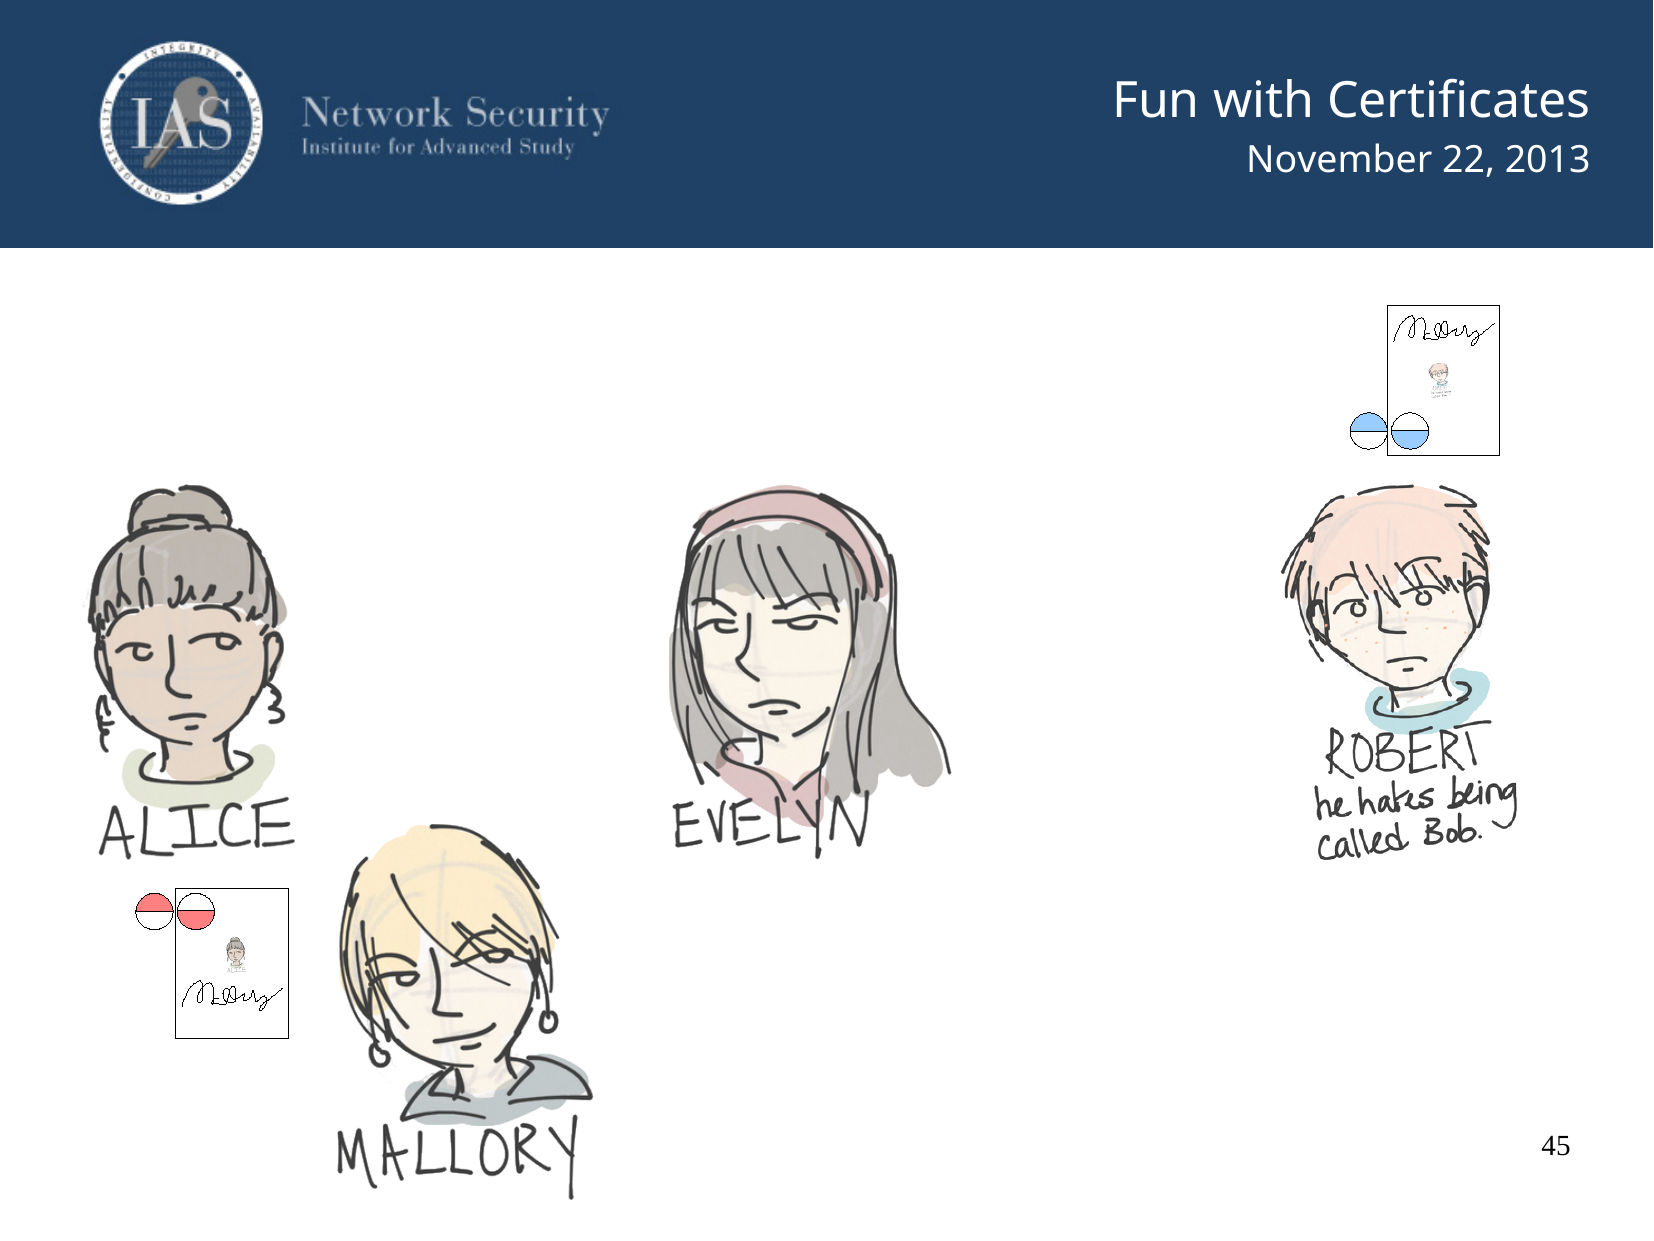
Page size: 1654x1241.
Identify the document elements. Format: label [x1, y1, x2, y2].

text_box [1350, 412, 1387, 432]
text_box [177, 910, 215, 930]
picture [1280, 484, 1517, 860]
picture [75, 484, 295, 860]
picture [0, 0, 1653, 248]
text_box [135, 893, 174, 912]
picture [669, 484, 952, 860]
picture [337, 824, 594, 1201]
picture [225, 937, 246, 973]
picture [1428, 363, 1451, 398]
text_box [1391, 430, 1429, 450]
